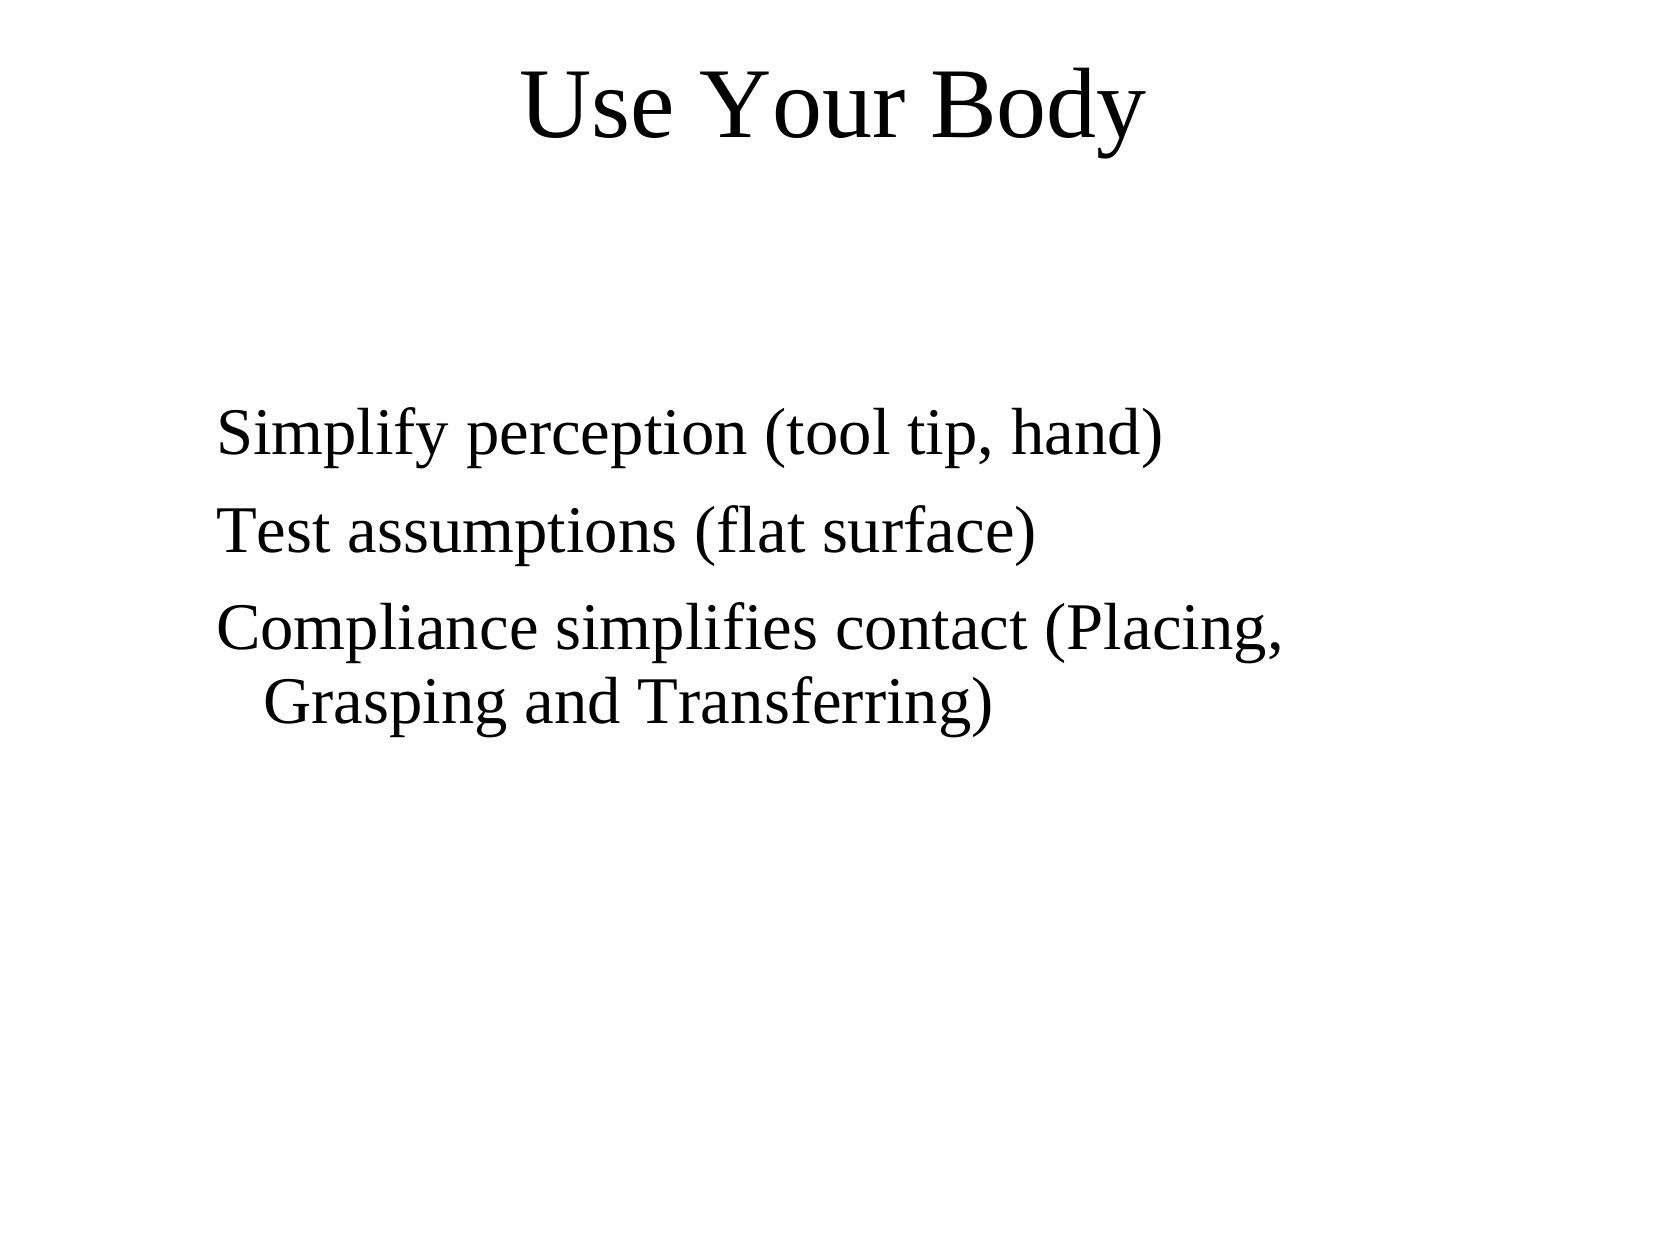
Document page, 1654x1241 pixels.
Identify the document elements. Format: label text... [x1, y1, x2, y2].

list Simplify perception (tool tip, hand) Test assumptions (flat surface) Compliance simplifies contact (Placing, Grasping and Transferring) [121, 263, 1534, 1046]
title Use Your Body [127, 0, 1540, 208]
